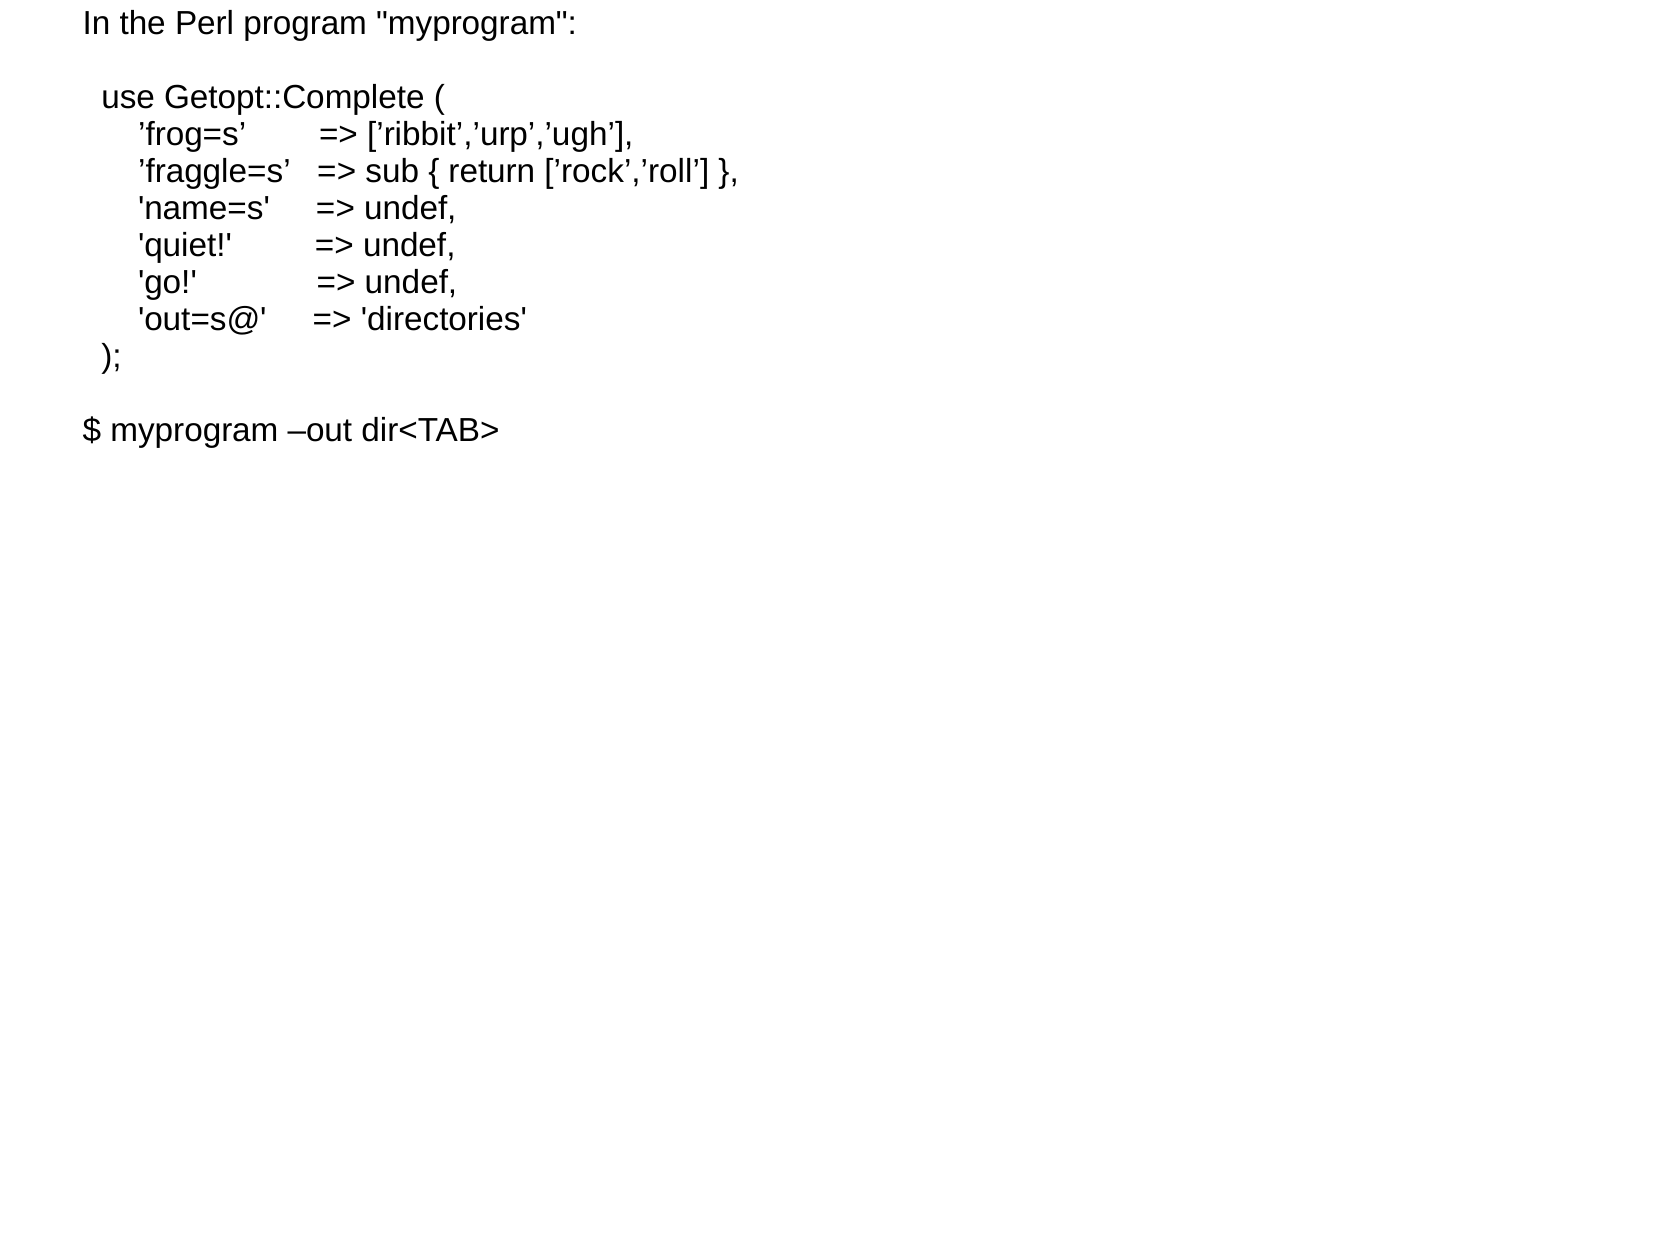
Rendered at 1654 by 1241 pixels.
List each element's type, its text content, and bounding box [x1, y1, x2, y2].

subtitle In the Perl program "myprogram": use Getopt::Complete ( ’frog=s’ => [’ribbit’,’urp’,’ugh’], ’fraggle=s’ => sub { return [’rock’,’roll’] }, 'name=s' => undef, 'quiet!' => undef, 'go!' => undef, 'out=s@' => 'directories' ); $ myprogram –out dir<TAB> [82, 4, 1571, 1064]
